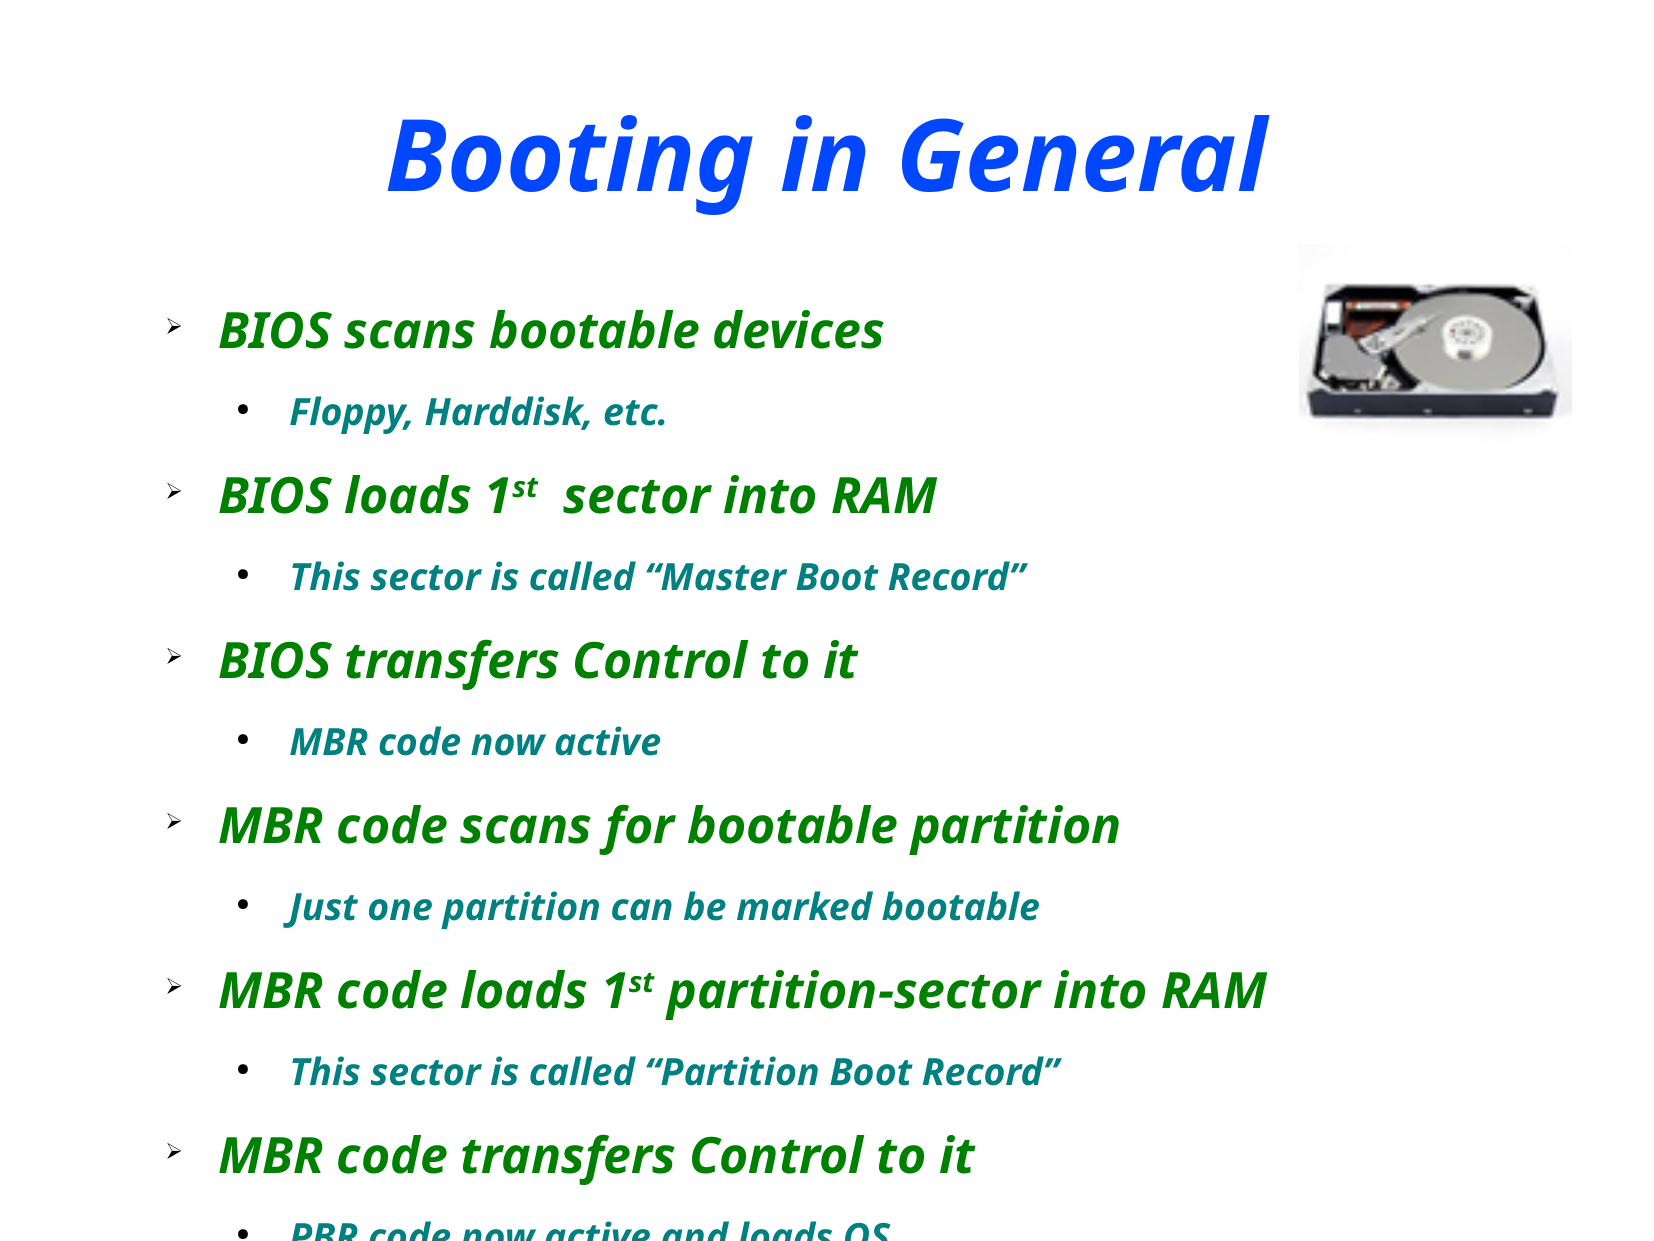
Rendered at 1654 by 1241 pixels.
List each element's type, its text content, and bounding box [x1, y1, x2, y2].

title Booting in General [82, 49, 1571, 257]
picture [1299, 244, 1572, 443]
list BIOS scans bootable devices Floppy, Harddisk, etc. BIOS loads 1st sector into RAM This sector is called “Master Boot Record” BIOS transfers Control to it MBR code now active MBR code scans for bootable partition Just one partition can be marked bootable MBR code loads 1st partition-sector into RAM This sector is called “Partition Boot Record” MBR code transfers Control to it PBR code now active and loads OS [147, 295, 1477, 1182]
